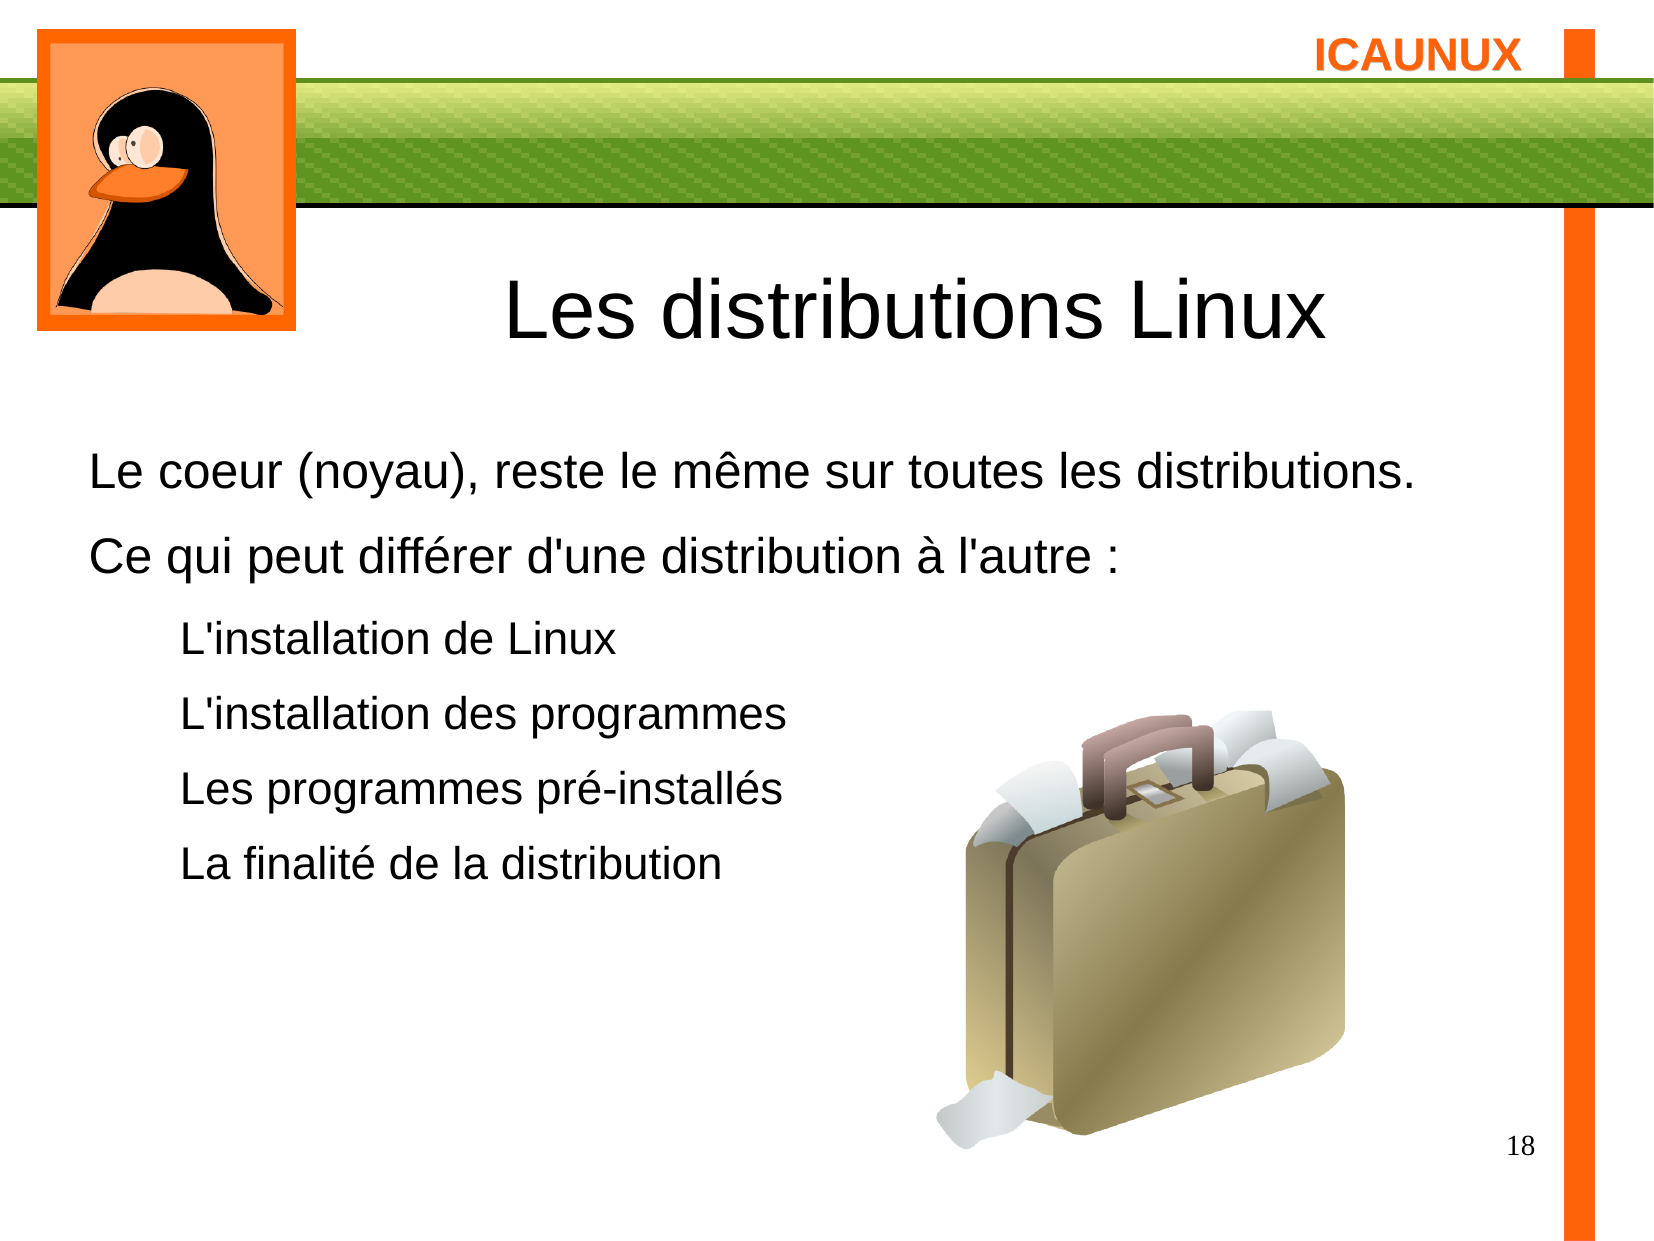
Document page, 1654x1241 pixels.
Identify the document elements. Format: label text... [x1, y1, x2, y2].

picture [0, 29, 1654, 331]
title Les distributions Linux [324, 235, 1506, 384]
picture [914, 707, 1359, 1152]
list Le coeur (noyau), reste le même sur toutes les distributions. Ce qui peut différer d'une distribution à l'autre : L'installation de Linux L'installation des programmes Les programmes pré-installés La finalité de la distribution [88, 442, 1512, 1094]
